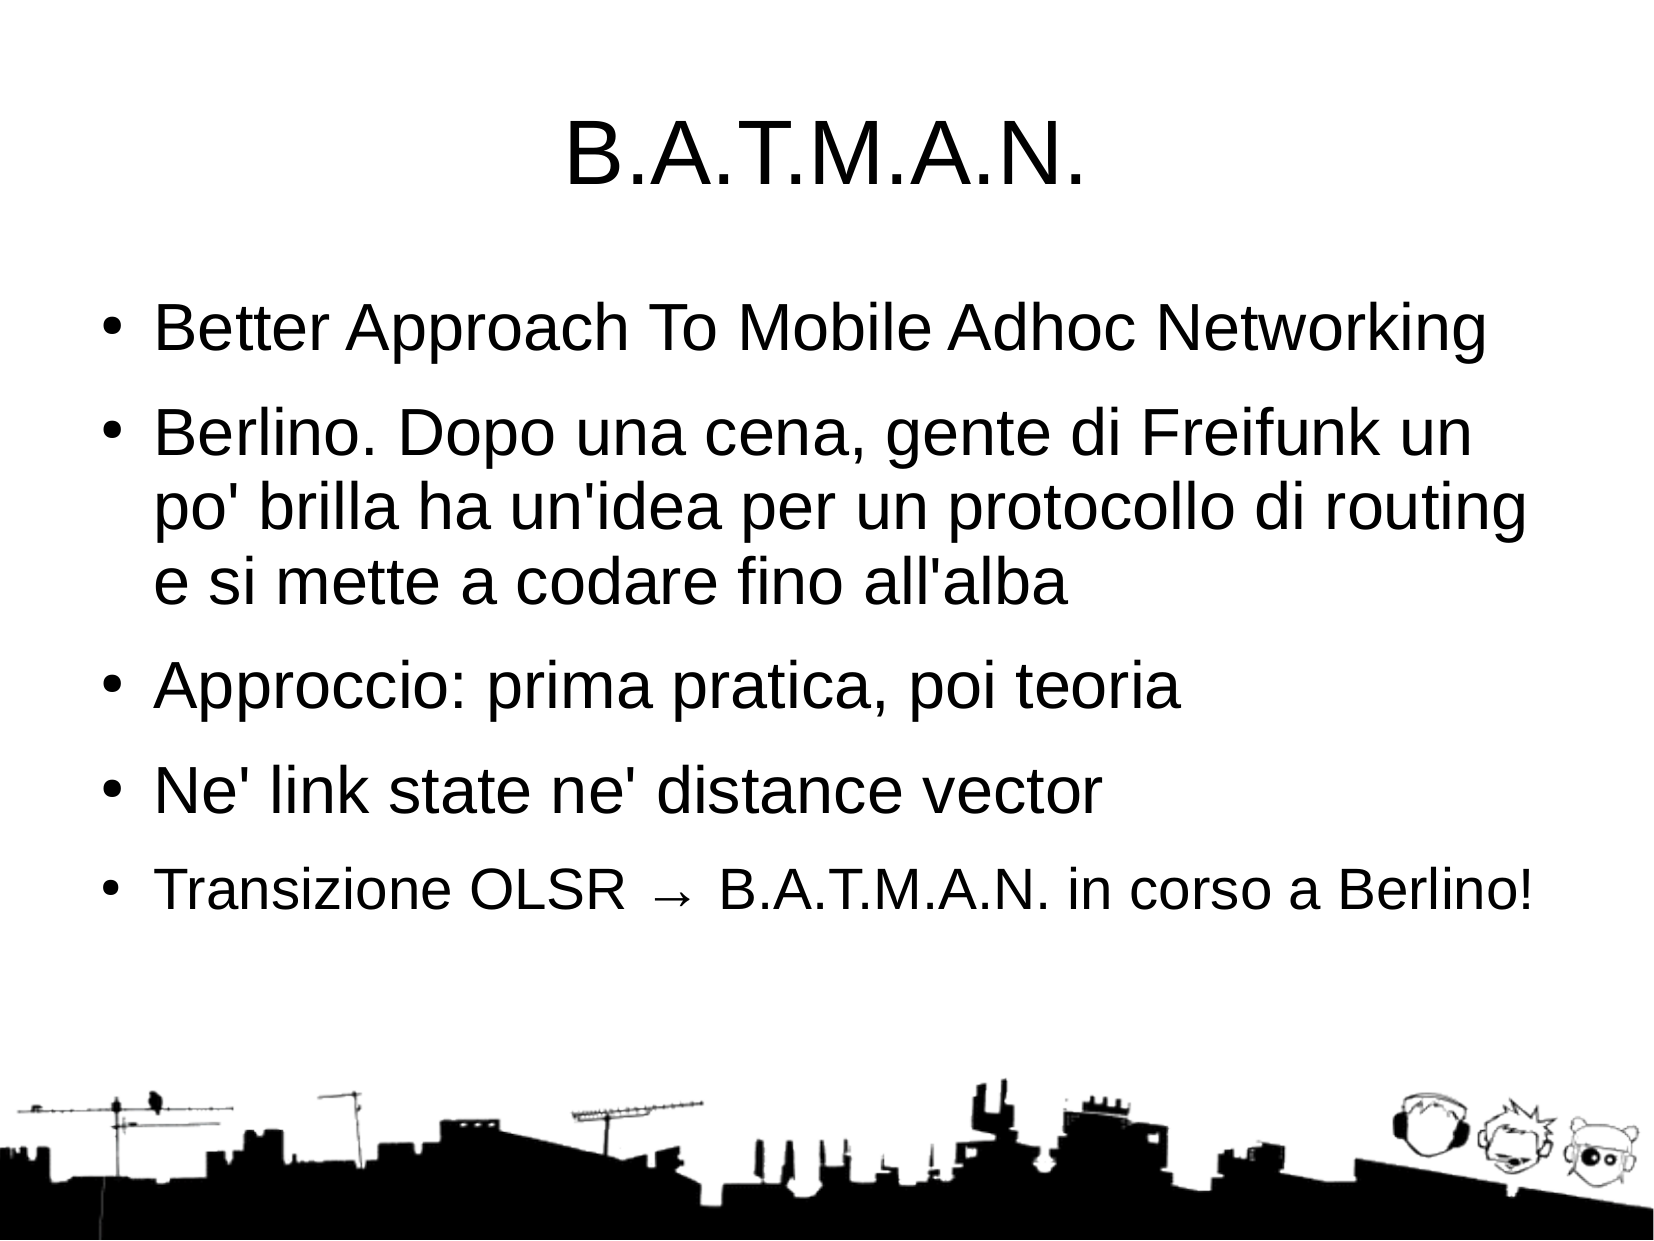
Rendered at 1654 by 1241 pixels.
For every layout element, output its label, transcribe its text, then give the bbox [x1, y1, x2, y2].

title B.A.T.M.A.N. [82, 56, 1571, 250]
picture [0, 1077, 1654, 1240]
list Better Approach To Mobile Adhoc Networking Berlino. Dopo una cena, gente di Freifunk un po' brilla ha un'idea per un protocollo di routing e si mette a codare fino all'alba Approccio: prima pratica, poi teoria Ne' link state ne' distance vector Transizione OLSR → B.A.T.M.A.N. in corso a Berlino! [82, 290, 1571, 1094]
